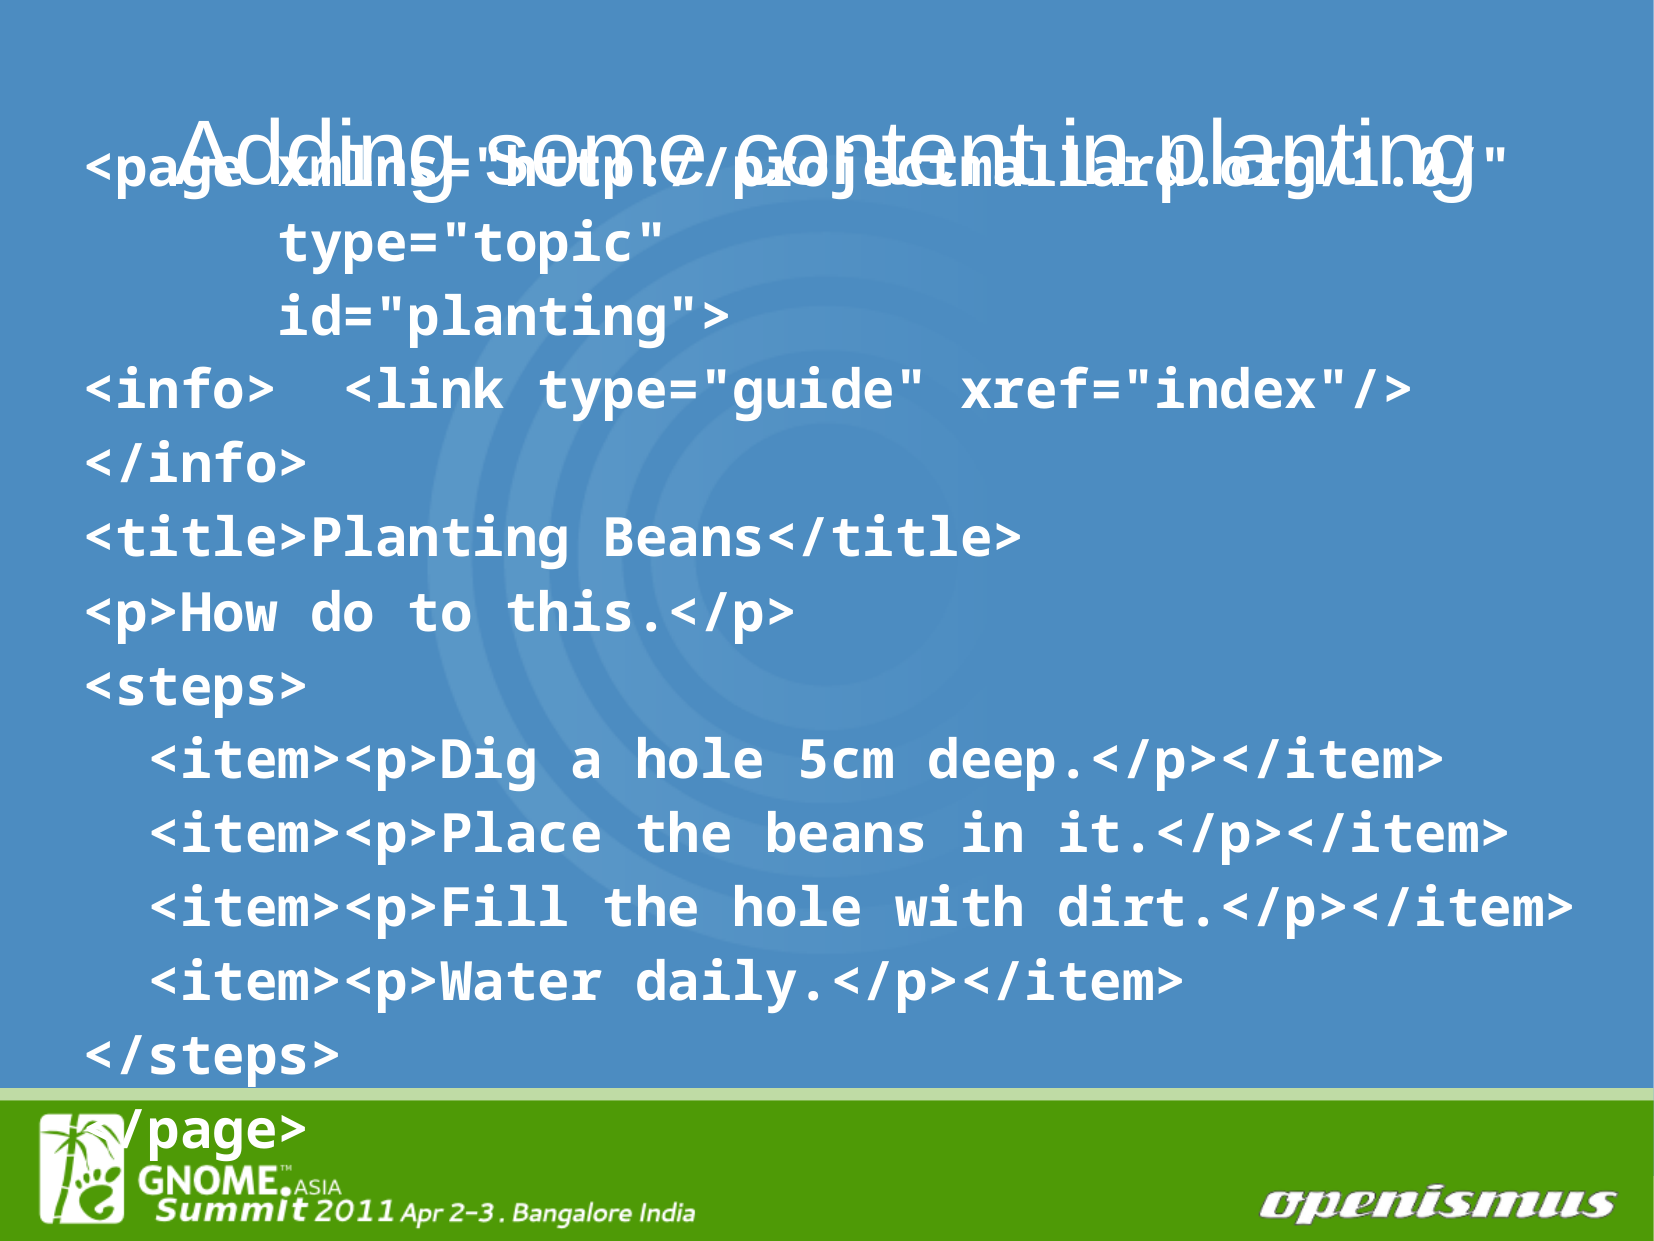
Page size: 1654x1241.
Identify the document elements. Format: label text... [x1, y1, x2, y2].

title Adding some content in planting [82, 49, 1571, 209]
subtitle <page xmlns="http://projectmallard.org/1.0/" type="topic" id="planting"> <info> <link type="guide" xref="index"/> </info> <title>Planting Beans</title> <p>How do to this.</p> <steps> <item><p>Dig a hole 5cm deep.</p></item> <item><p>Place the beans in it.</p></item> <item><p>Fill the hole with dirt.</p></item> <item><p>Water daily.</p></item> </steps> </page> [82, 209, 1613, 1085]
picture [0, 0, 1654, 1241]
